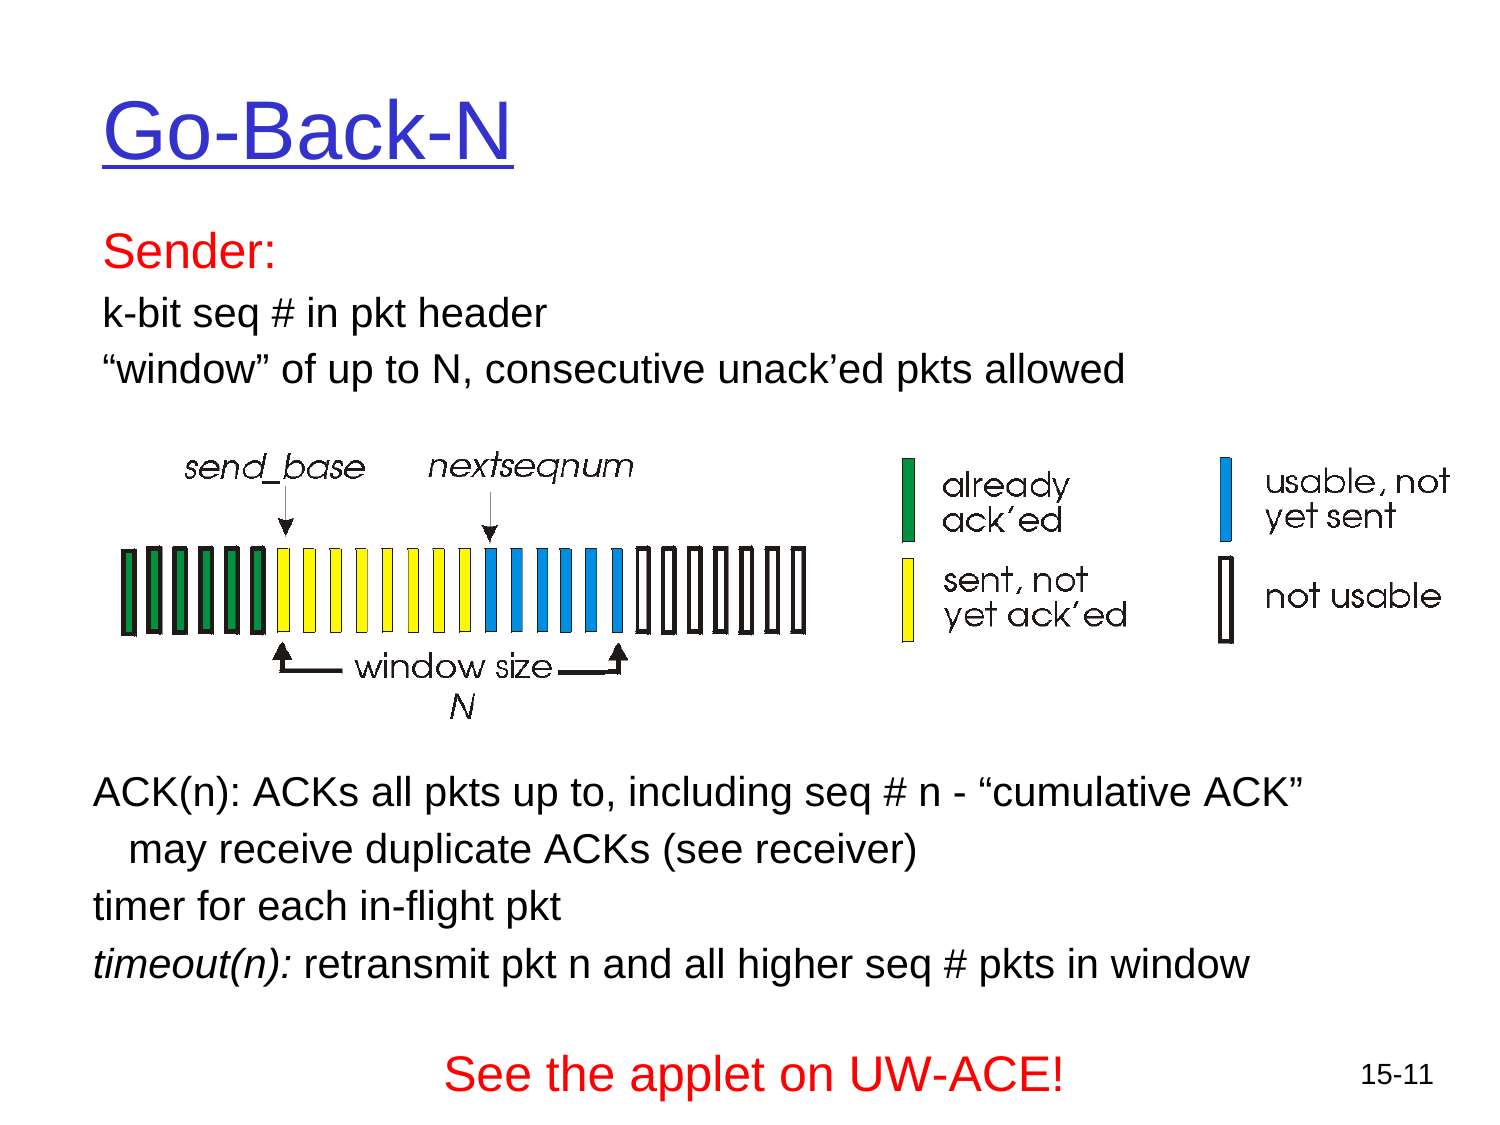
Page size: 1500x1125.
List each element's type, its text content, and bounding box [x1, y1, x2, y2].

picture [121, 451, 1450, 719]
text_box ACK(n): ACKs all pkts up to, including seq # n - “cumulative ACK” may receive duplicate ACKs (see receiver) timer for each in-flight pkt timeout(n): retransmit pkt n and all higher seq # pkts in window See the applet on UW-ACE! [78, 760, 1444, 961]
list Sender: k-bit seq # in pkt header “window” of up to N, consecutive unack’ed pkts allowed [87, 215, 1454, 537]
title Go-Back-N [87, 37, 1363, 215]
